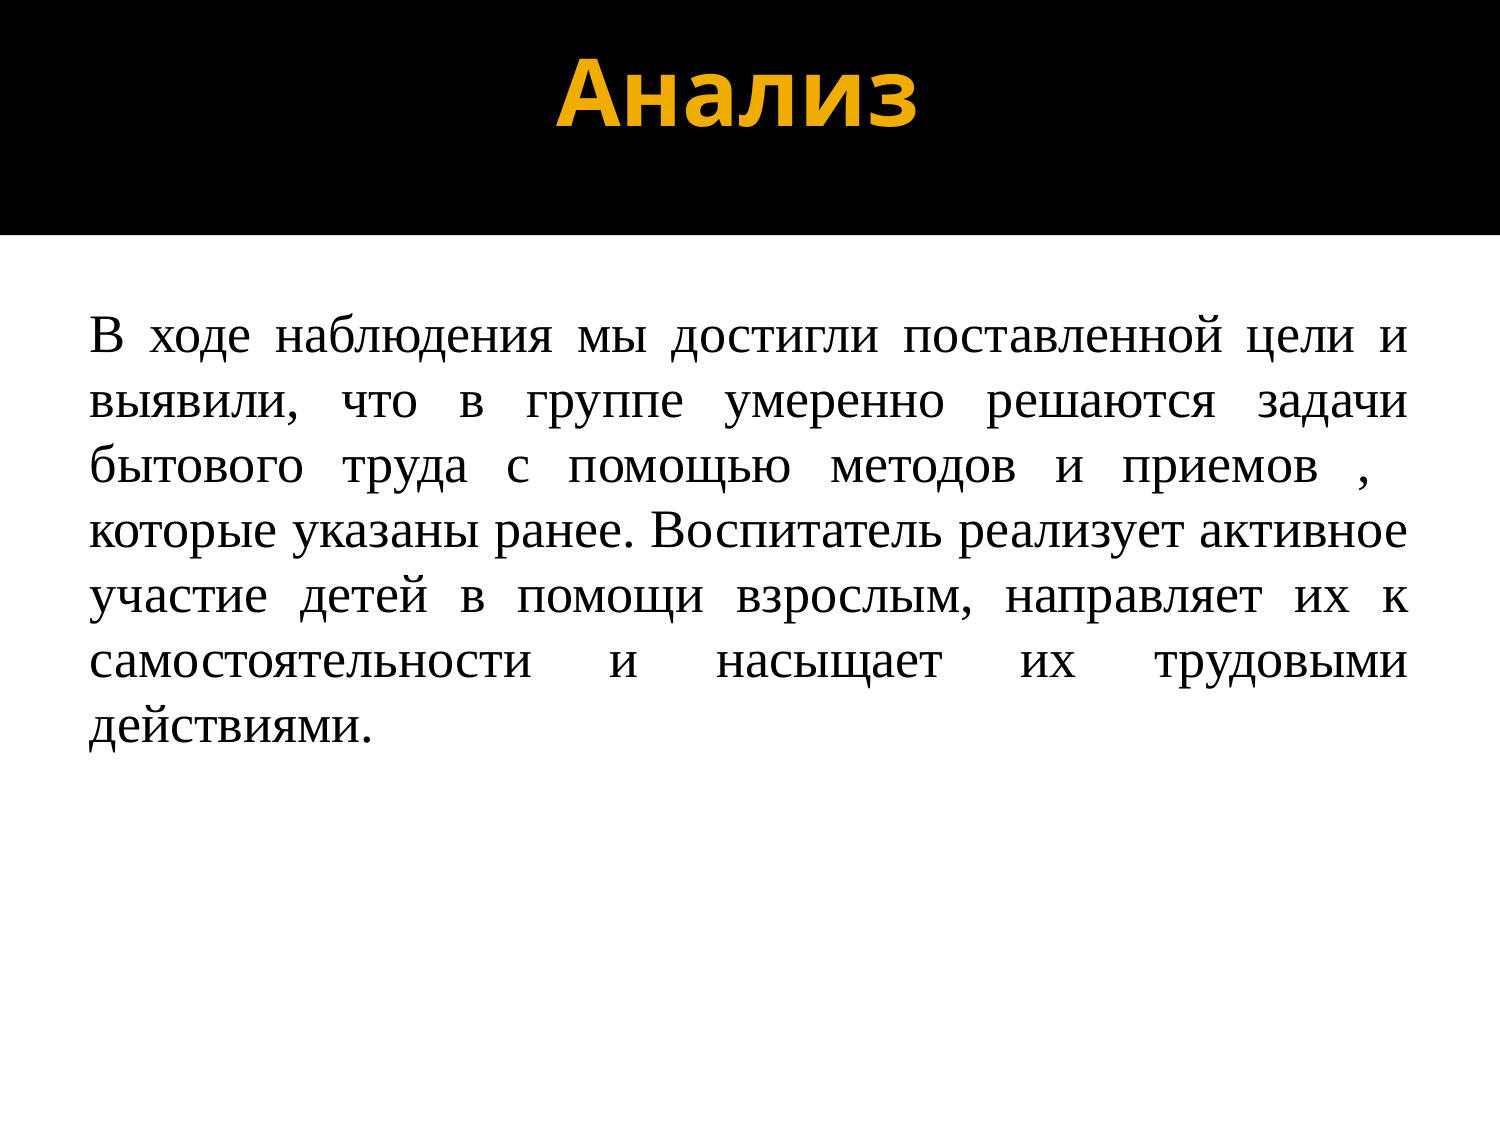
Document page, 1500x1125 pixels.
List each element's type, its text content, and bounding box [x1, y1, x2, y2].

title Анализ [75, 25, 1425, 231]
list В ходе наблюдения мы достигли поставленной цели и выявили, что в группе умеренно решаются задачи бытового труда с помощью методов и приемов , которые указаны ранее. Воспитатель реализует активное участие детей в помощи взрослым, направляет их к самостоятельности и насыщает их трудовыми действиями. [75, 291, 1425, 1050]
